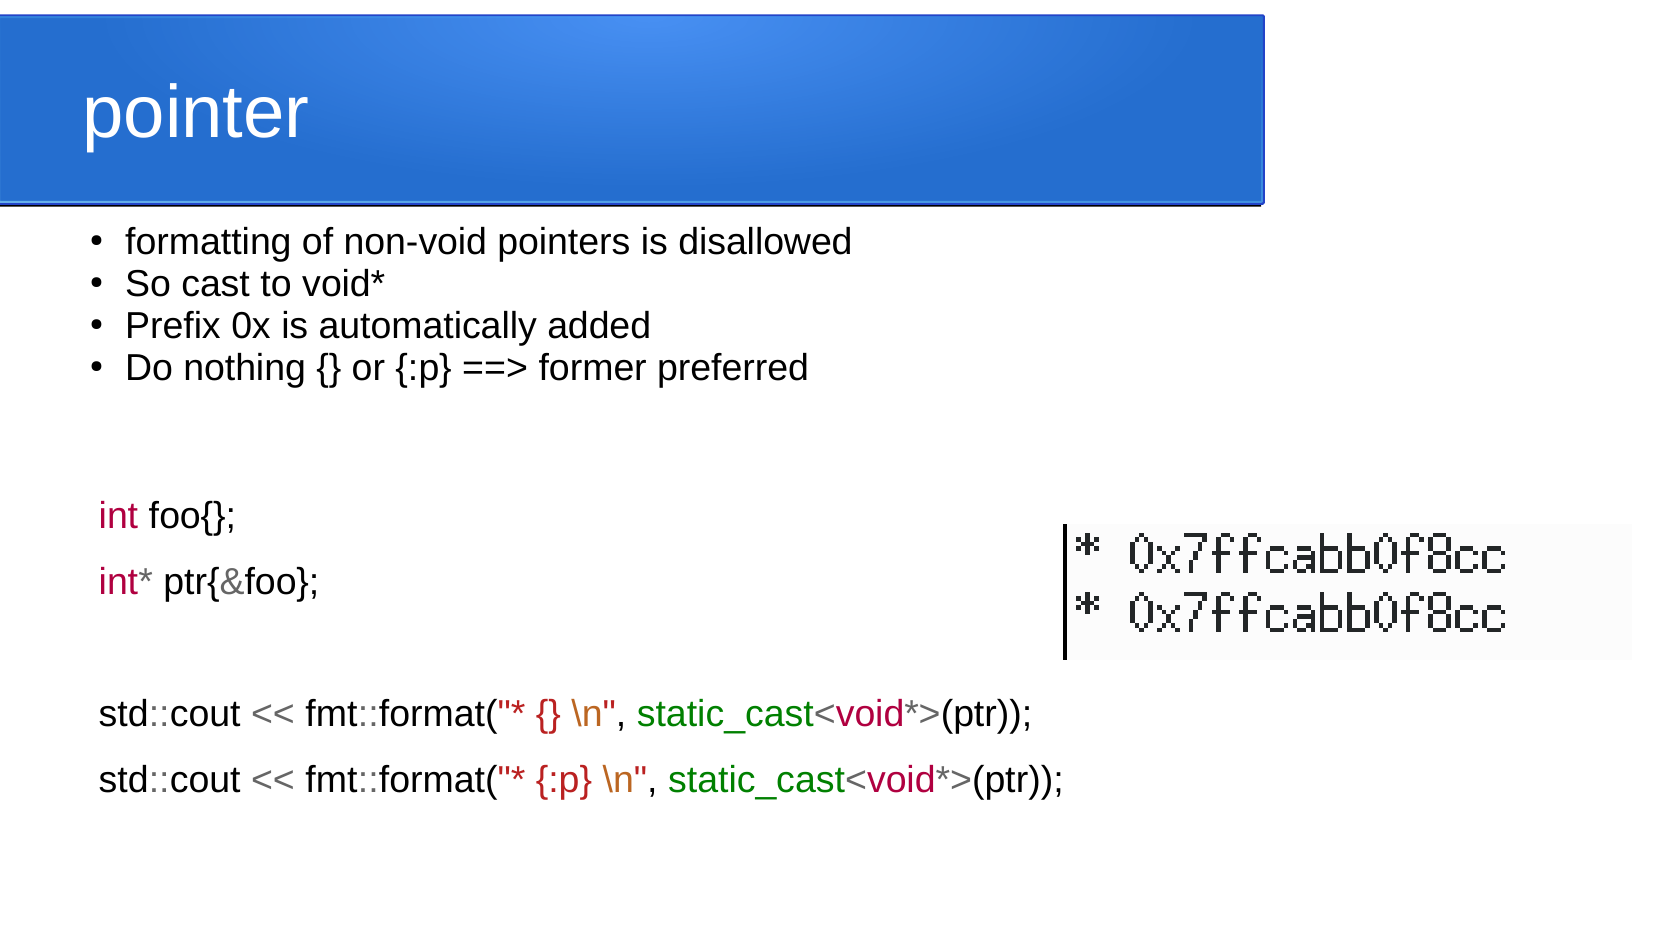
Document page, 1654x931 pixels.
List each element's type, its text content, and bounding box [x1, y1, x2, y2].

list int foo{}; int* ptr{&foo}; std::cout << fmt::format("* {} \n", static_cast<void*>(ptr)); std::cout << fmt::format("* {:p} \n", static_cast<void*>(ptr)); [56, 495, 1636, 901]
picture [1063, 524, 1632, 661]
title pointer [82, 29, 1235, 196]
text_box formatting of non-void pointers is disallowed So cast to void* Prefix 0x is automatically added Do nothing {} or {:p} ==> former preferred [75, 213, 1546, 406]
